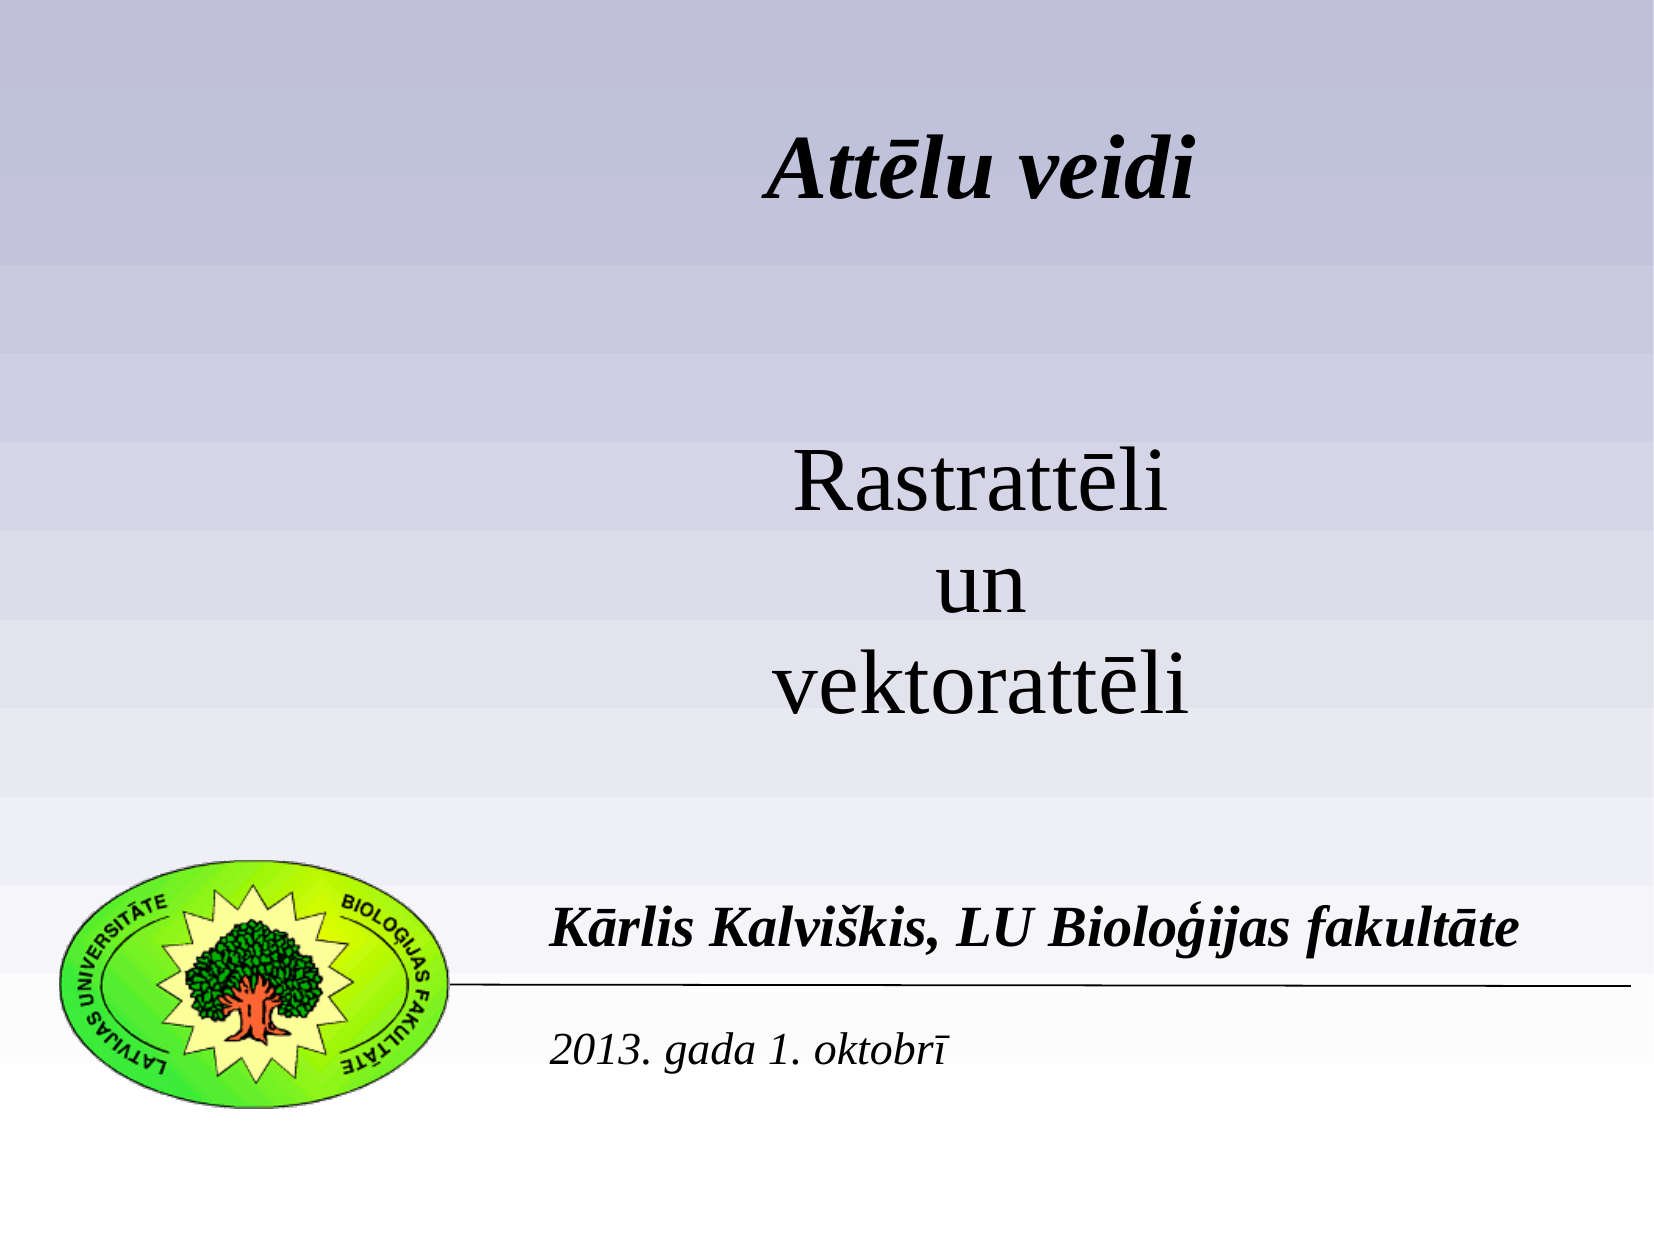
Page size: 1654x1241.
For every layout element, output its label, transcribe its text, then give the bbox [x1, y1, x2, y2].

title Rastrattēli un vektorattēli [332, 314, 1632, 849]
picture [0, 0, 1654, 1241]
